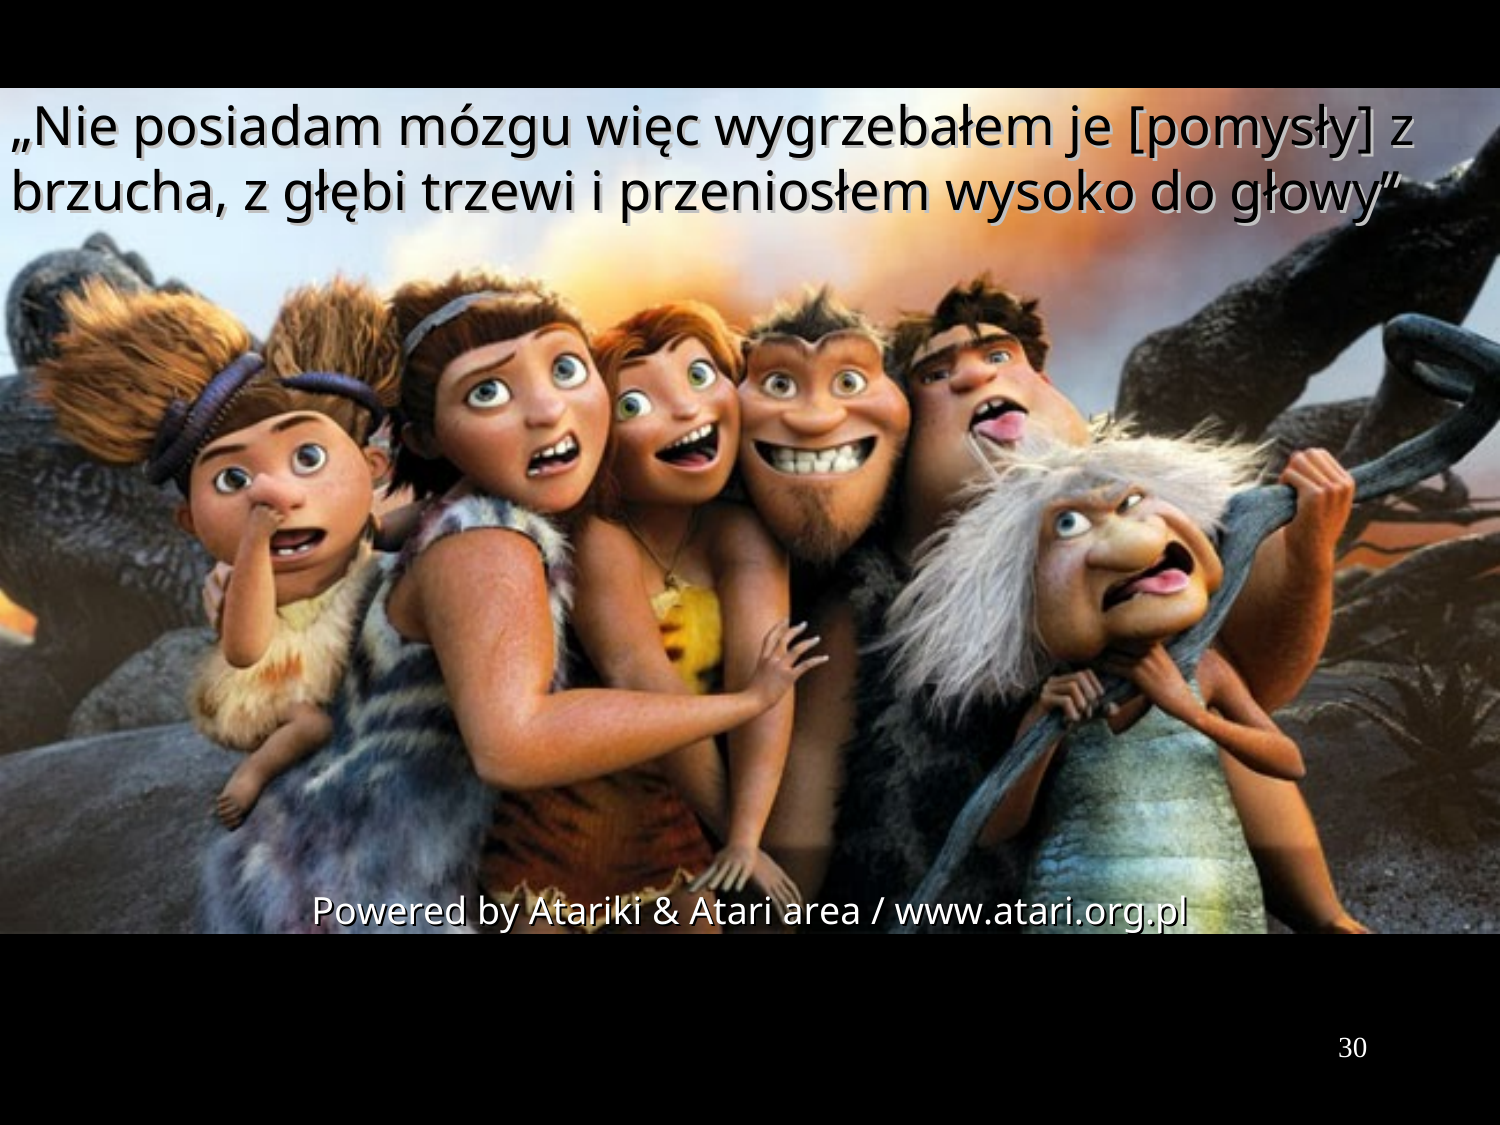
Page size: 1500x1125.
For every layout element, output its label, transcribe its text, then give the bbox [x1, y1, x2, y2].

text_box „Nie posiadam mózgu więc wygrzebałem je [pomysły] z brzucha, z głębi trzewi i przeniosłem wysoko do głowy” [0, 84, 1500, 461]
picture [0, 461, 1500, 879]
text_box Powered by Atariki & Atari area / www.atari.org.pl [0, 879, 1500, 940]
